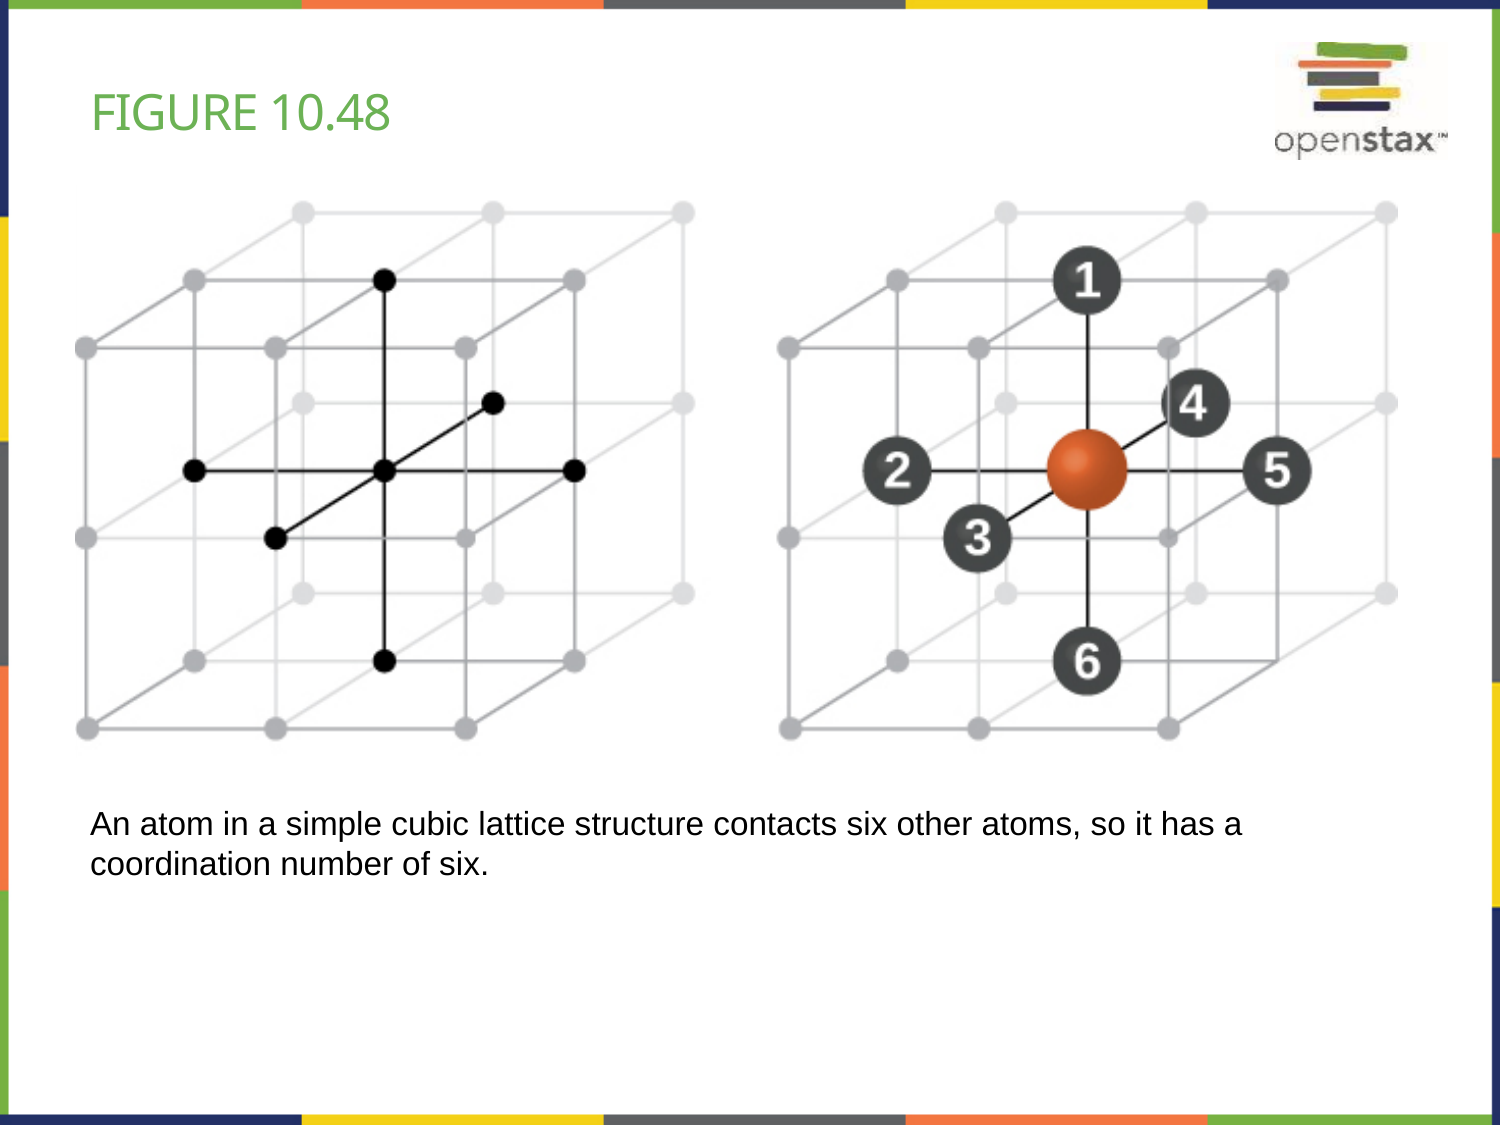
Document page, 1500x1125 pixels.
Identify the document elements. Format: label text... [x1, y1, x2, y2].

picture [0, 0, 1500, 1125]
title Figure 10.48 [75, 39, 1398, 148]
list An atom in a simple cubic lattice structure contacts six other atoms, so it has a coordination number of six. [75, 794, 1398, 986]
